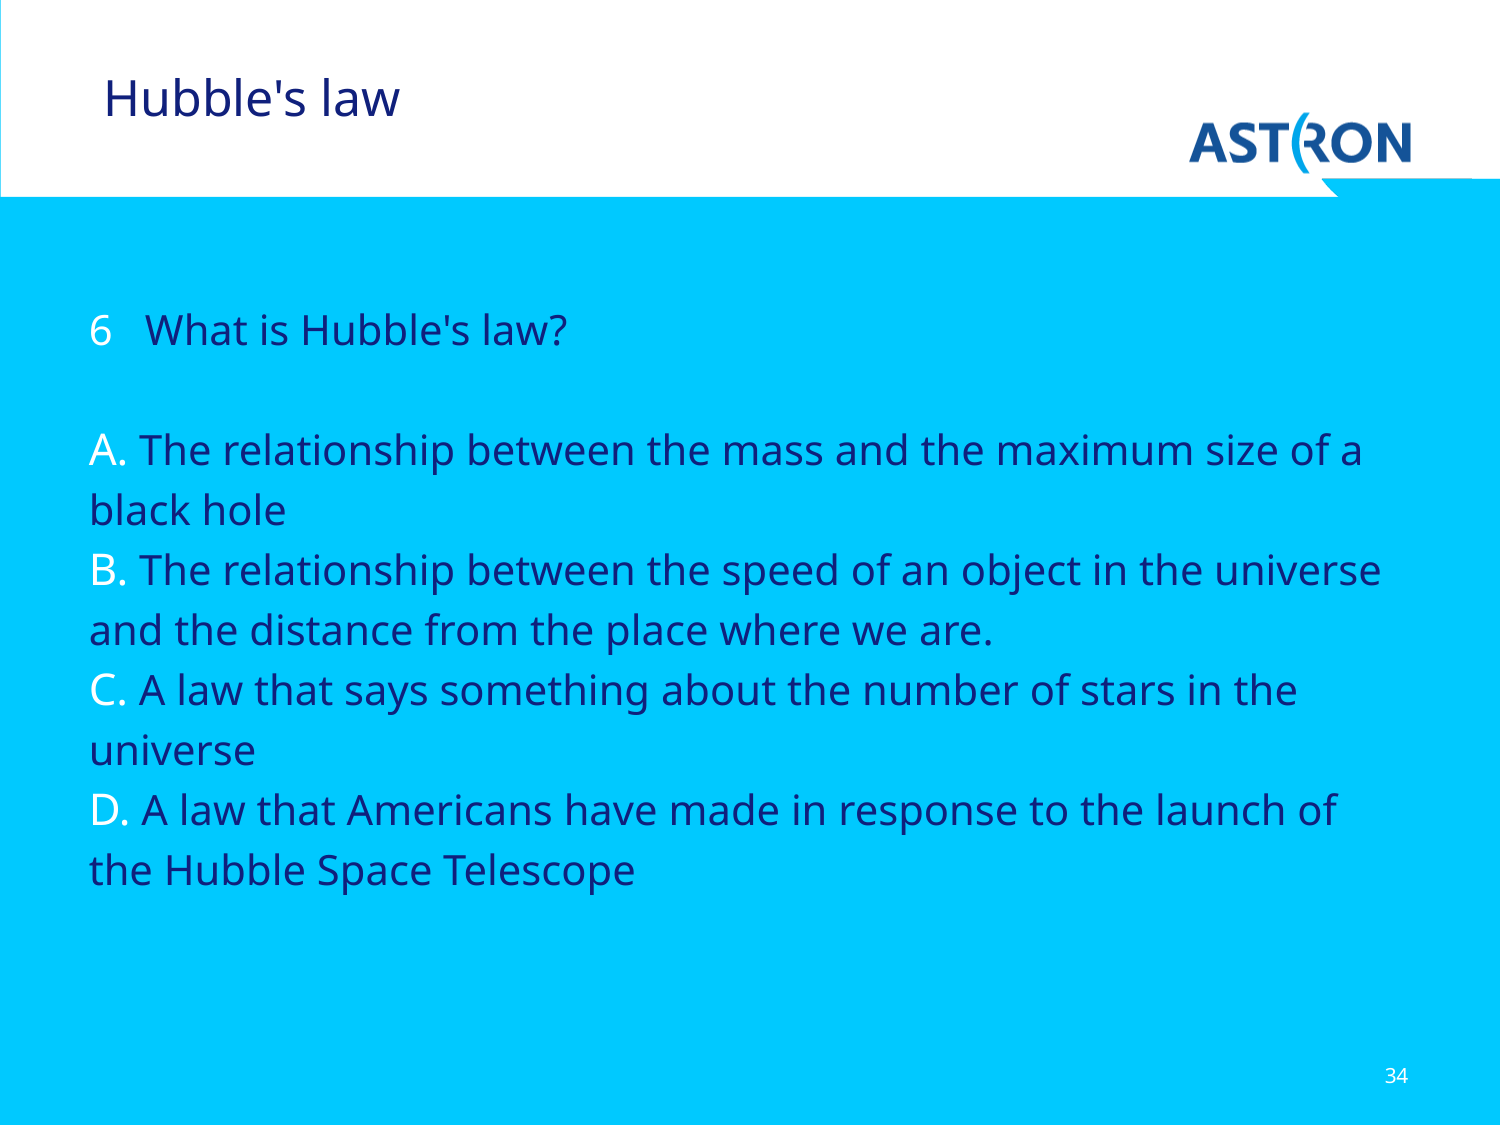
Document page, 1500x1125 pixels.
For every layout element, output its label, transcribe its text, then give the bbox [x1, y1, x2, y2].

picture [0, 0, 1500, 196]
text_box 6 What is Hubble's law? The relationship between the mass and the maximum size of a black hole The relationship between the speed of an object in the universe and the distance from the place where we are. A law that says something about the number of stars in the universe A law that Americans have made in response to the launch of the Hubble Space Telescope [73, 286, 1403, 996]
text_box <number> [1208, 1062, 1409, 1125]
text_box Hubble's law [88, 59, 709, 207]
